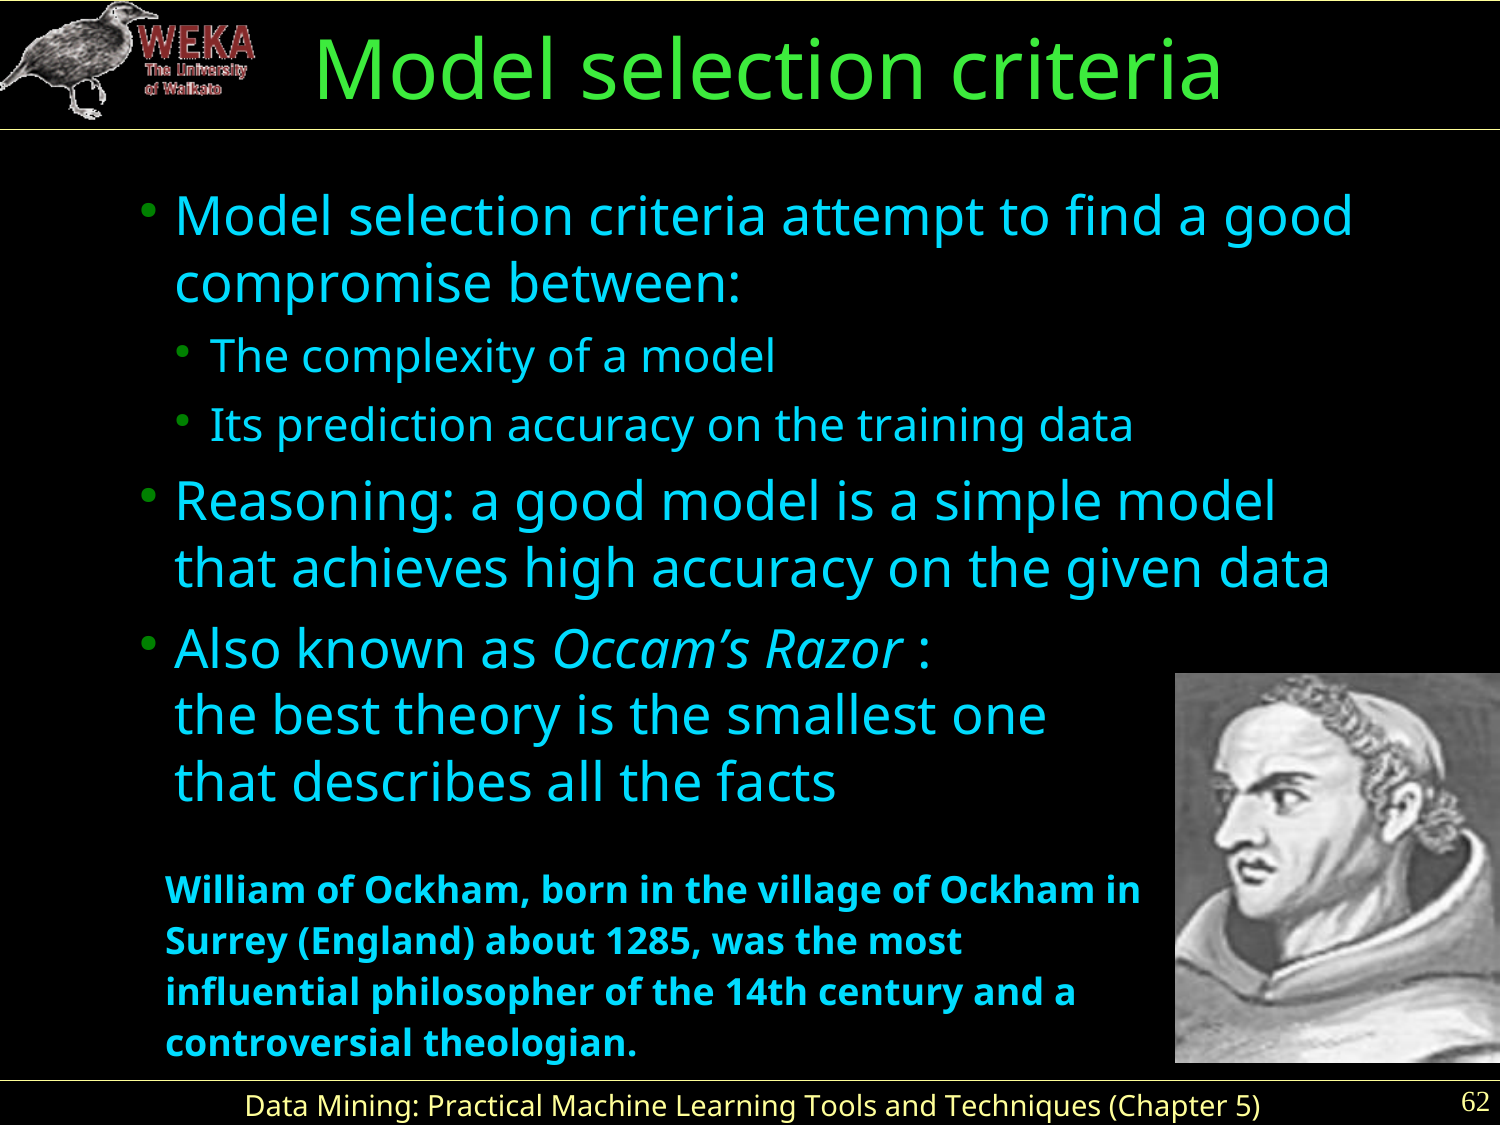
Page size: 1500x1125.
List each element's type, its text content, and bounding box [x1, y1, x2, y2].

picture [1175, 673, 1500, 1063]
text_box William of Ockham, born in the village of Ockham in Surrey (England) about 1285, was the most influential philosopher of the 14th century and a controversial theologian. [149, 856, 1175, 1034]
text_box Model selection criteria attempt to find a good compromise between: The complexity of a model Its prediction accuracy on the training data Reasoning: a good model is a simple model that achieves high accuracy on the given data Also known as Occam’s Razor : the best theory is the smallest one that describes all the facts [88, 174, 1388, 851]
title Model selection criteria [297, 0, 1500, 148]
picture [0, 1, 266, 129]
